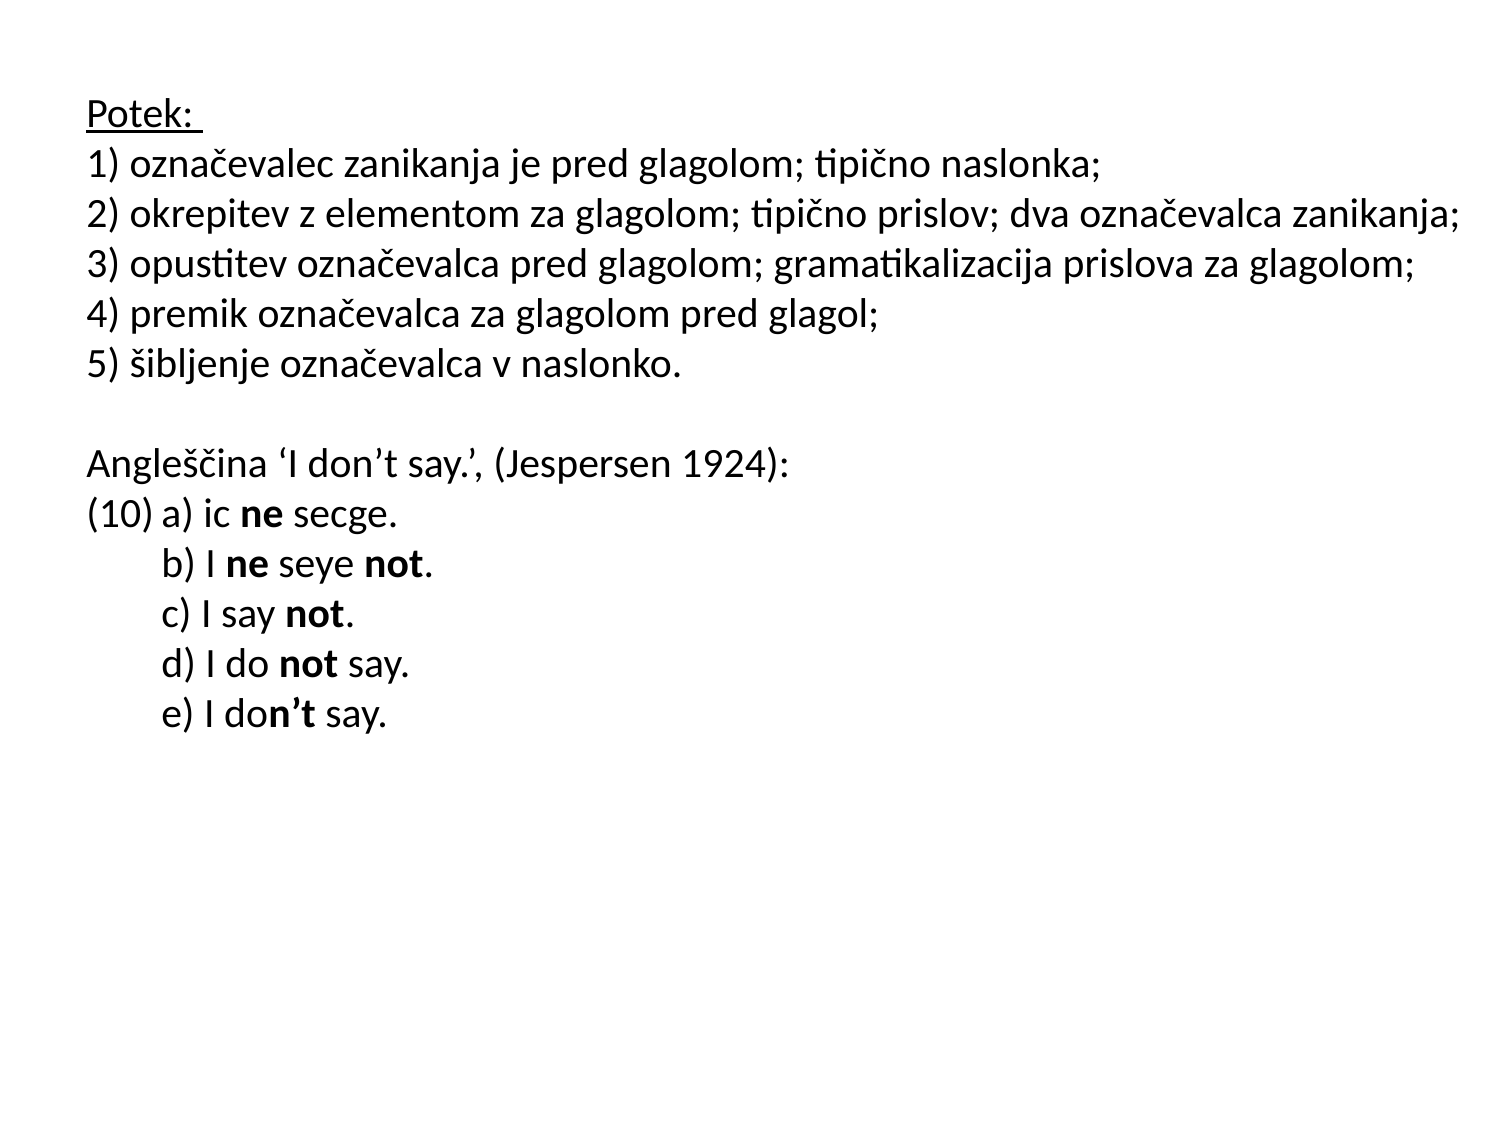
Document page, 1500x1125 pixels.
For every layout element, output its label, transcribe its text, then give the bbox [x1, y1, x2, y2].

text_box Potek: 1) označevalec zanikanja je pred glagolom; tipično naslonka; 2) okrepitev z elementom za glagolom; tipično prislov; dva označevalca zanikanja; 3) opustitev označevalca pred glagolom; gramatikalizacija prislova za glagolom; 4) premik označevalca za glagolom pred glagol; 5) šibljenje označevalca v naslonko. Angleščina ‘I don’t say.’, (Jespersen 1924): (10) a) ic ne secge. b) I ne seye not. c) I say not. d) I do not say. e) I don’t say. [71, 78, 1477, 944]
